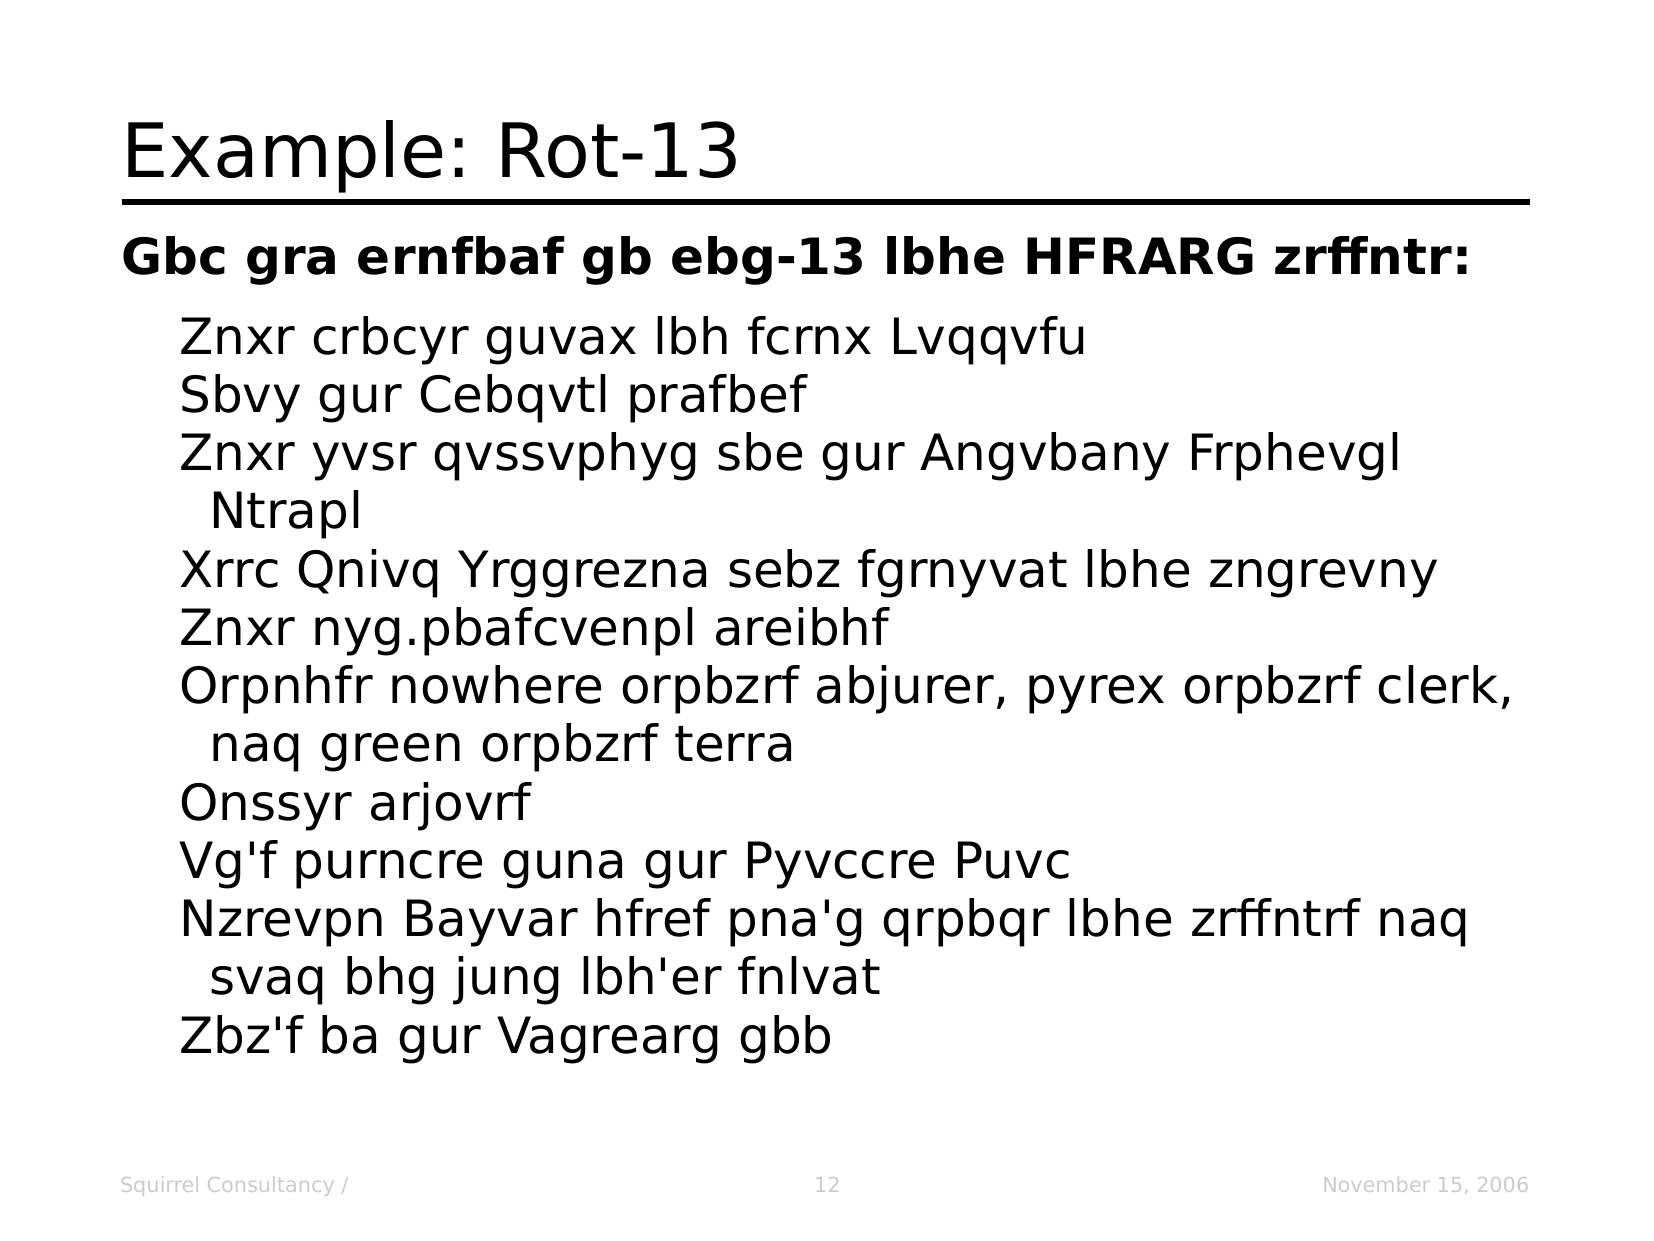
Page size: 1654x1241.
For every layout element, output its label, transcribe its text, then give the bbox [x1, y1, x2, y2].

title Example: Rot-13 [121, 102, 1534, 200]
list Gbc gra ernfbaf gb ebg-13 lbhe HFRARG zrffntr: Znxr crbcyr guvax lbh fcrnx Lvqqvfu Sbvy gur Cebqvtl prafbef Znxr yvsr qvssvphyg sbe gur Angvbany Frphevgl Ntrapl Xrrc Qnivq Yrggrezna sebz fgrnyvat lbhe zngrevny Znxr nyg.pbafcvenpl areibhf Orpnhfr nowhere orpbzrf abjurer, pyrex orpbzrf clerk, naq green orpbzrf terra Onssyr arjovrf Vg'f purncre guna gur Pyvccre Puvc Nzrevpn Bayvar hfref pna'g qrpbqr lbhe zrffntrf naq svaq bhg jung lbh'er fnlvat Zbz'f ba gur Vagrearg gbb [121, 237, 1534, 1141]
